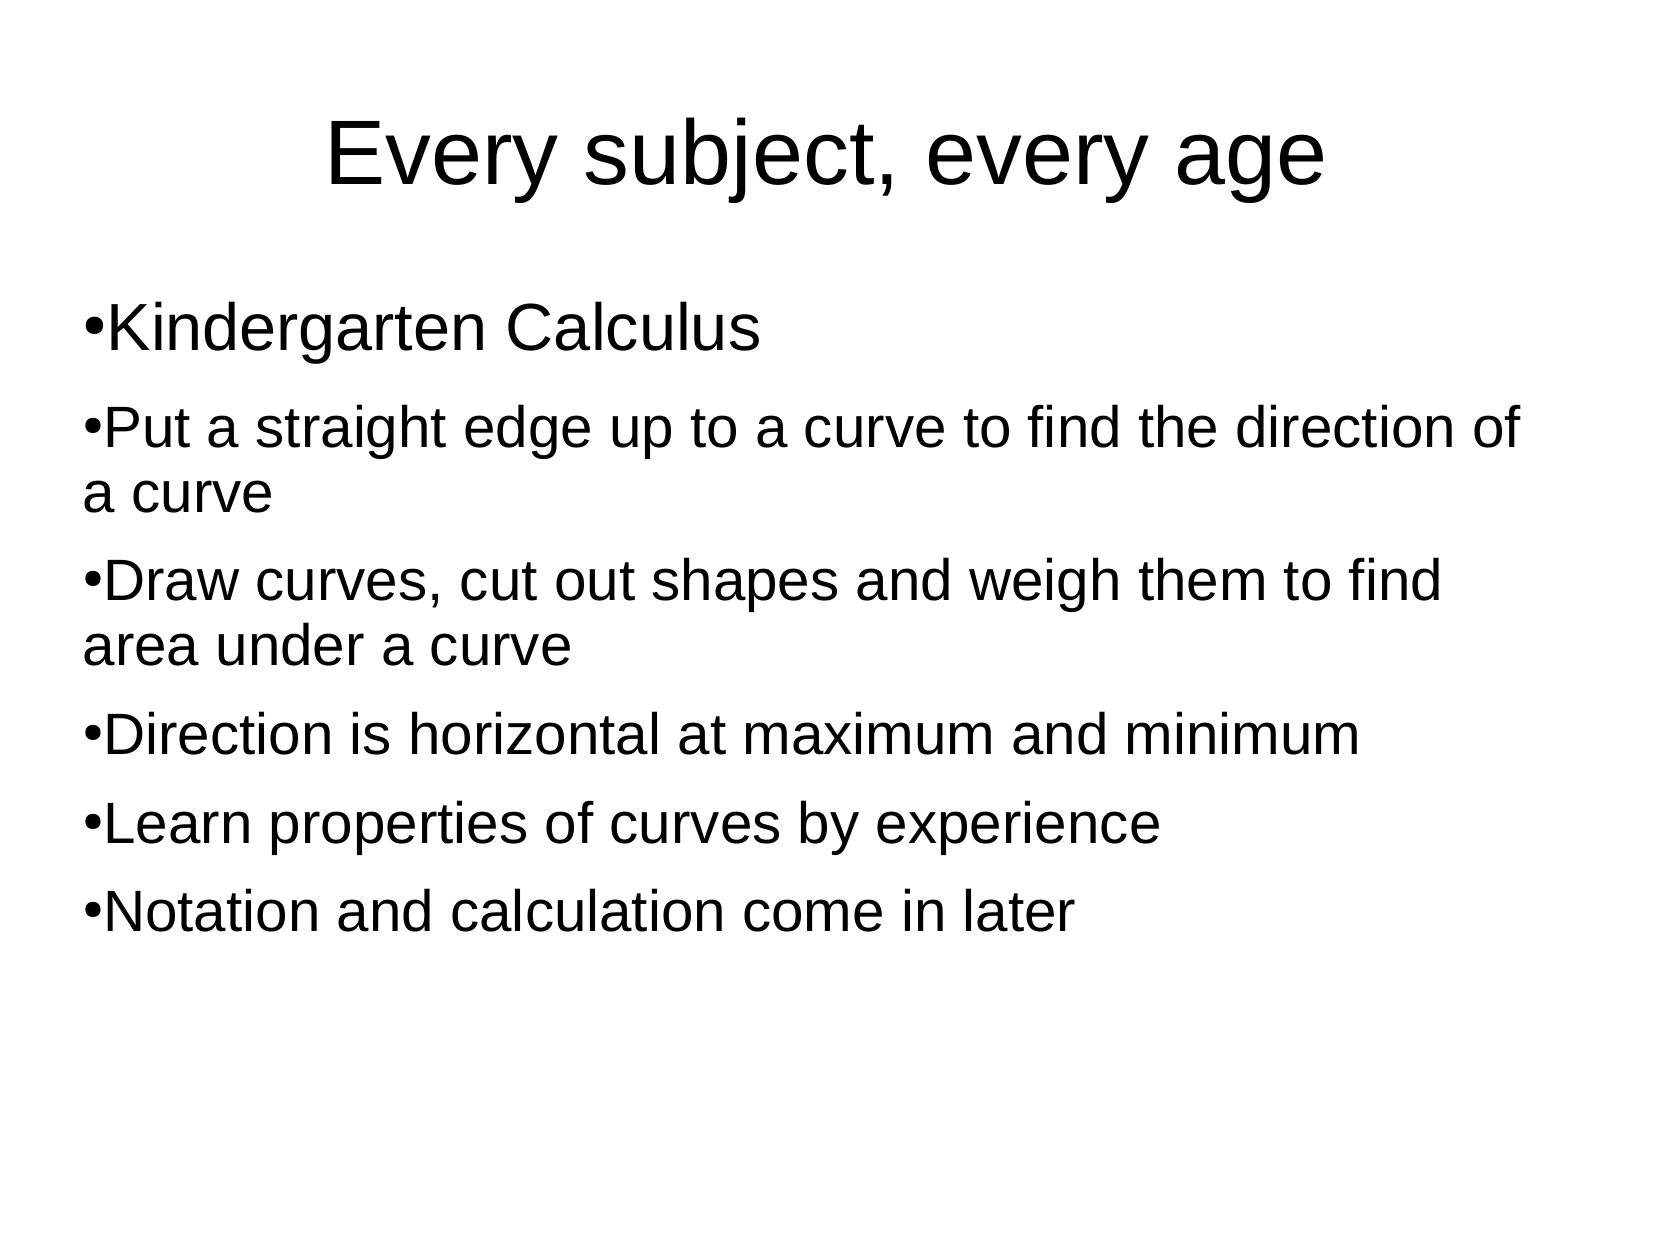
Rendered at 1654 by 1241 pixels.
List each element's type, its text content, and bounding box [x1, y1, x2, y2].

list Kindergarten Calculus Put a straight edge up to a curve to find the direction of a curve Draw curves, cut out shapes and weigh them to find area under a curve Direction is horizontal at maximum and minimum Learn properties of curves by experience Notation and calculation come in later [82, 290, 1571, 1094]
title Every subject, every age [82, 49, 1571, 257]
